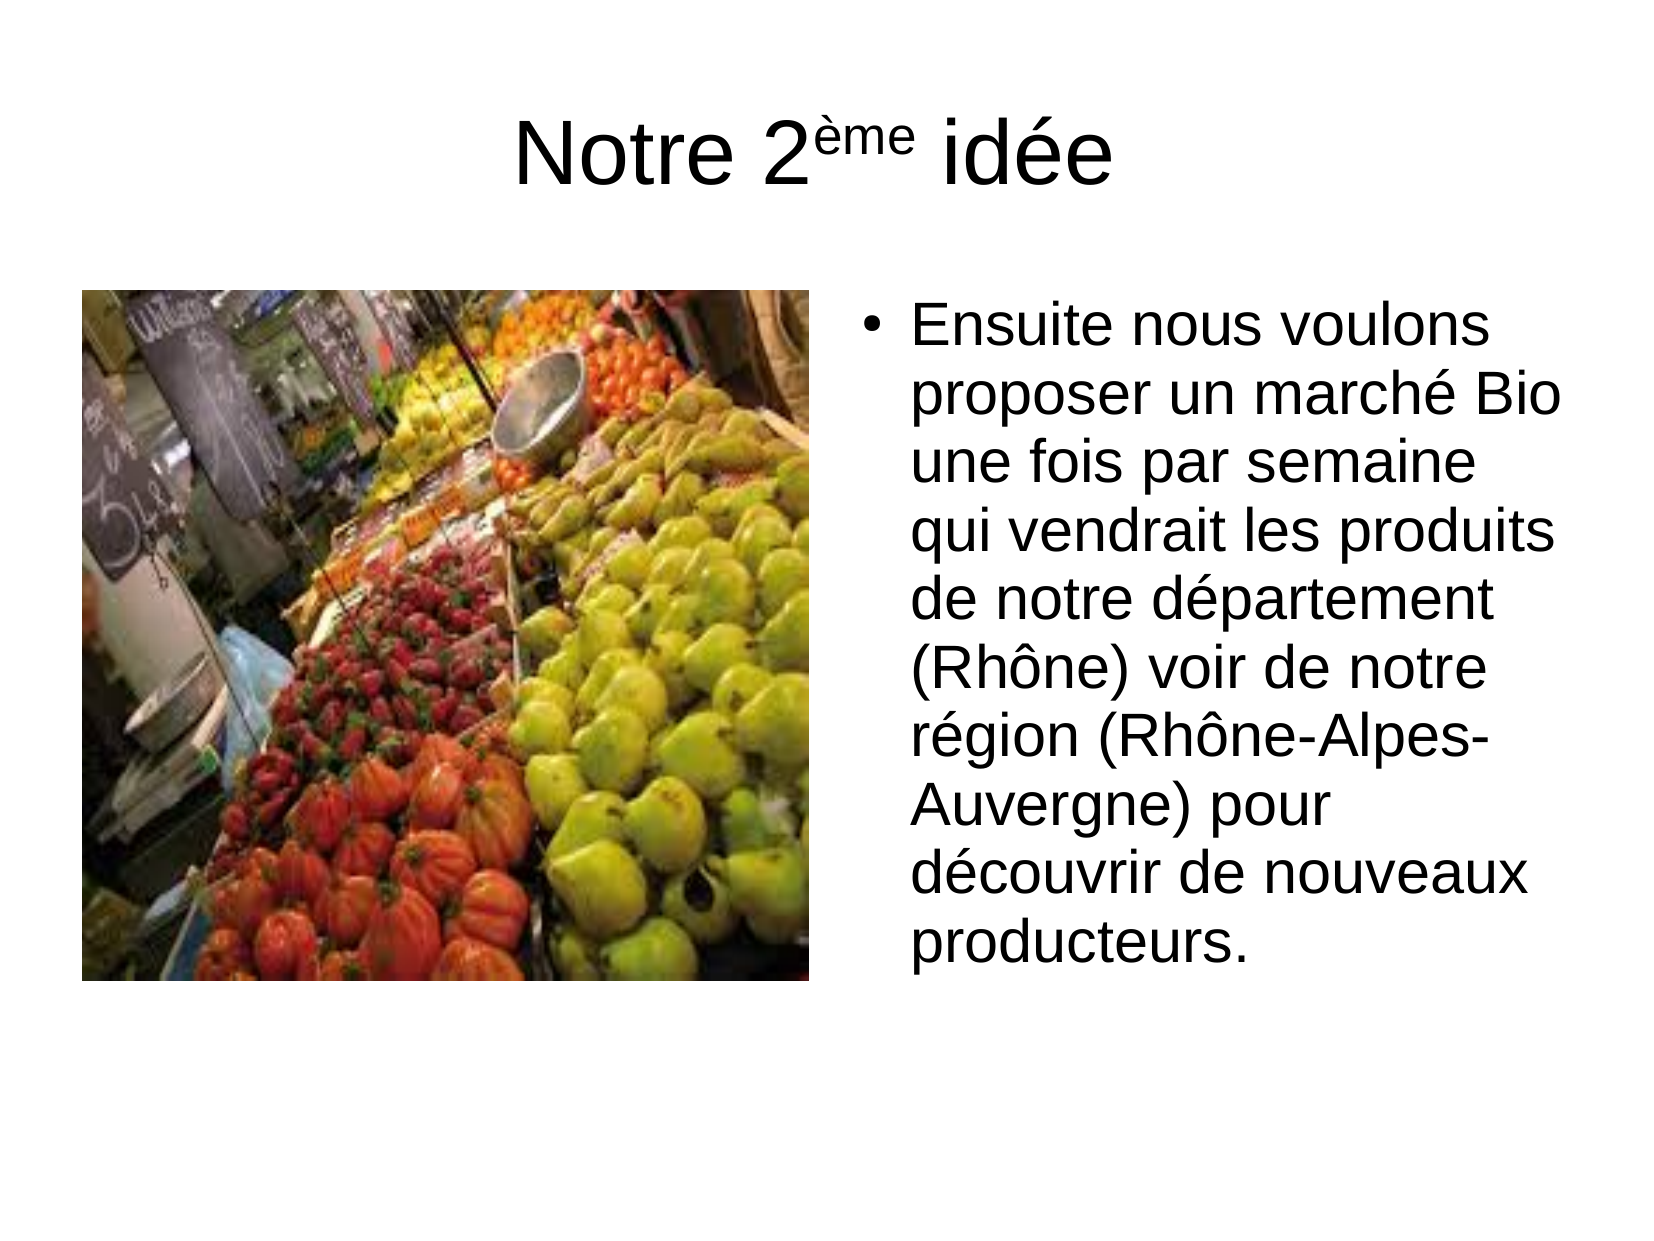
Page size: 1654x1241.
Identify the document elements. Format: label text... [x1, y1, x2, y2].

list Ensuite nous voulons proposer un marché Bio une fois par semaine qui vendrait les produits de notre département (Rhône) voir de notre région (Rhône-Alpes-Auvergne) pour découvrir de nouveaux producteurs. [845, 290, 1572, 1010]
picture [82, 290, 809, 981]
title Notre 2ème idée [82, 49, 1571, 257]
